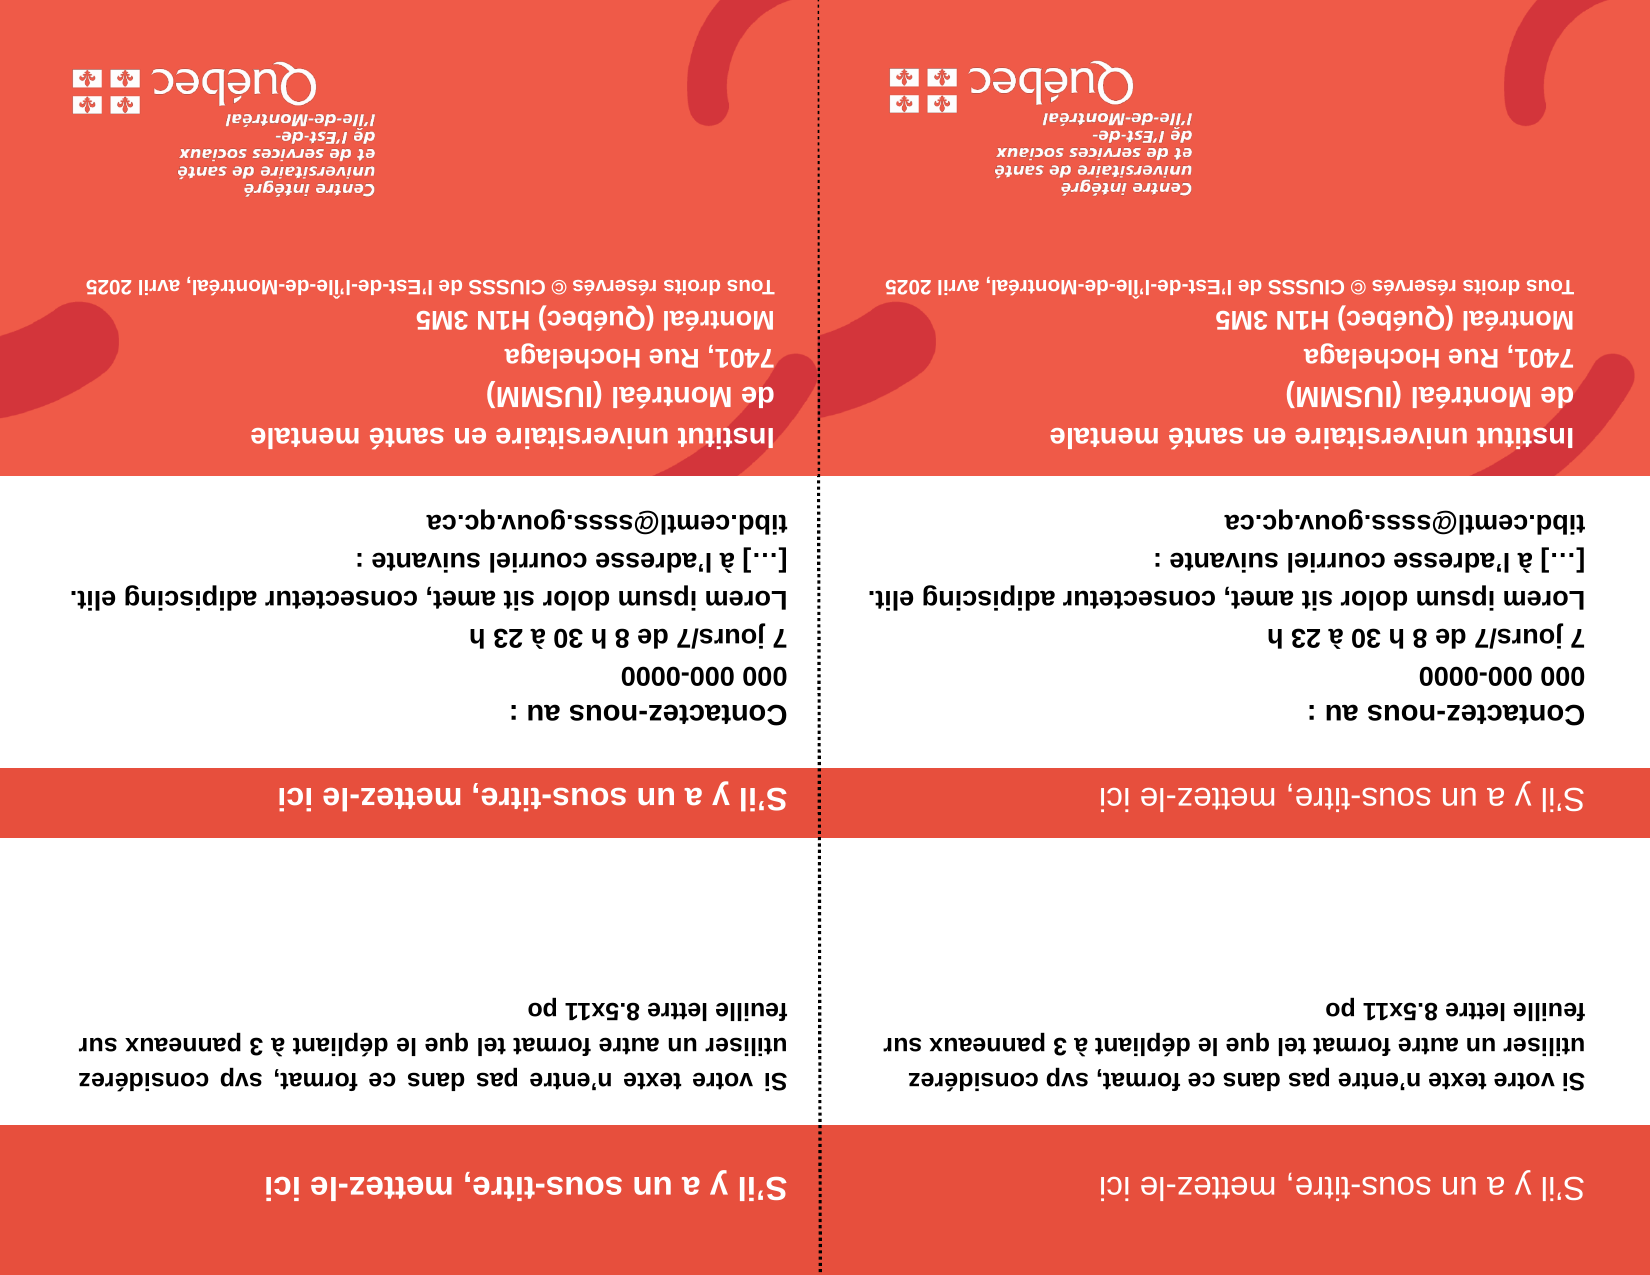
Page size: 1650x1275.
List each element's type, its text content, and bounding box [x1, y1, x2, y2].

picture [0, 0, 1650, 476]
text_box [0, 768, 1650, 838]
text_box Si votre texte n’entre pas dans ce format, svp considérez utiliser un autre format tel que le dépliant à 3 panneaux sur feuille lettre 8.5x11 po [857, 997, 1586, 1104]
text_box S’il y a un sous-titre, mettez-le ici [38, 743, 788, 829]
text_box Institut universitaire en santé mentale de Montréal (IUSMM) 7401, Rue Hochelaga Montréal (Québec) H1N 3M5 Tous droits réservés © CIUSSS de l’Est-de-l’Île-de-Montréal, avril 2025 [55, 240, 775, 464]
text_box S’il y a un sous-titre, mettez-le ici [44, 1107, 788, 1218]
text_box Institut universitaire en santé mentale de Montréal (IUSMM) 7401, Rue Hochelaga Montréal (Québec) H1N 3M5 Tous droits réservés © CIUSSS de l’Est-de-l’Île-de-Montréal, avril 2025 [855, 240, 1575, 464]
text_box S’il y a un sous-titre, mettez-le ici [842, 1095, 1586, 1218]
text_box [0, 1125, 1650, 1275]
text_box S’il y a un sous-titre, mettez-le ici [836, 743, 1586, 829]
text_box Contactez-nous au : 000 000-0000 7 jours/7 de 8 h 30 à 23 h Lorem ipsum dolor sit amet, consectetur adipiscing elit. […] à l’adresse courriel suivante : tibd.cemtl@ssss.gouv.qc.ca [851, 476, 1586, 741]
text_box Contactez-nous au : 000 000-0000 7 jours/7 de 8 h 30 à 23 h Lorem ipsum dolor sit amet, consectetur adipiscing elit. […] à l’adresse courriel suivante : tibd.cemtl@ssss.gouv.qc.ca [53, 476, 788, 741]
text_box Si votre texte n’entre pas dans ce format, svp considérez utiliser un autre format tel que le dépliant à 3 panneaux sur feuille lettre 8.5x11 po [59, 997, 788, 1104]
